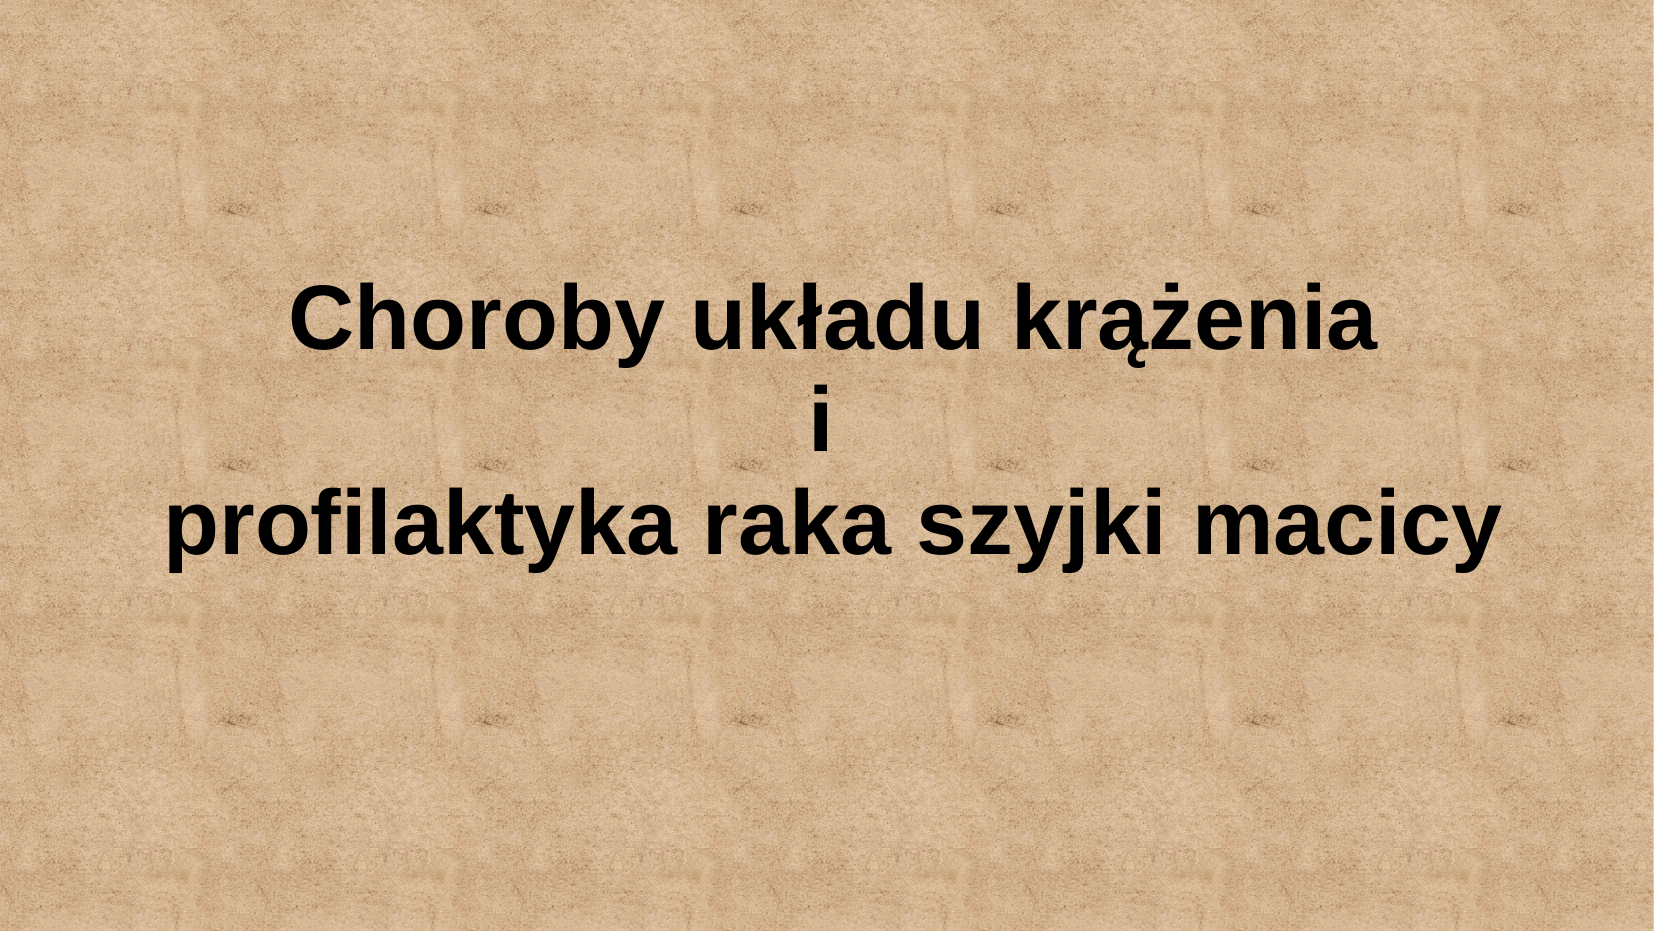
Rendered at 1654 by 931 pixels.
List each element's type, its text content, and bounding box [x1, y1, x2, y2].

title Choroby układu krążenia i profilaktyka raka szyjki macicy [90, 30, 1579, 811]
picture [0, 0, 1654, 931]
